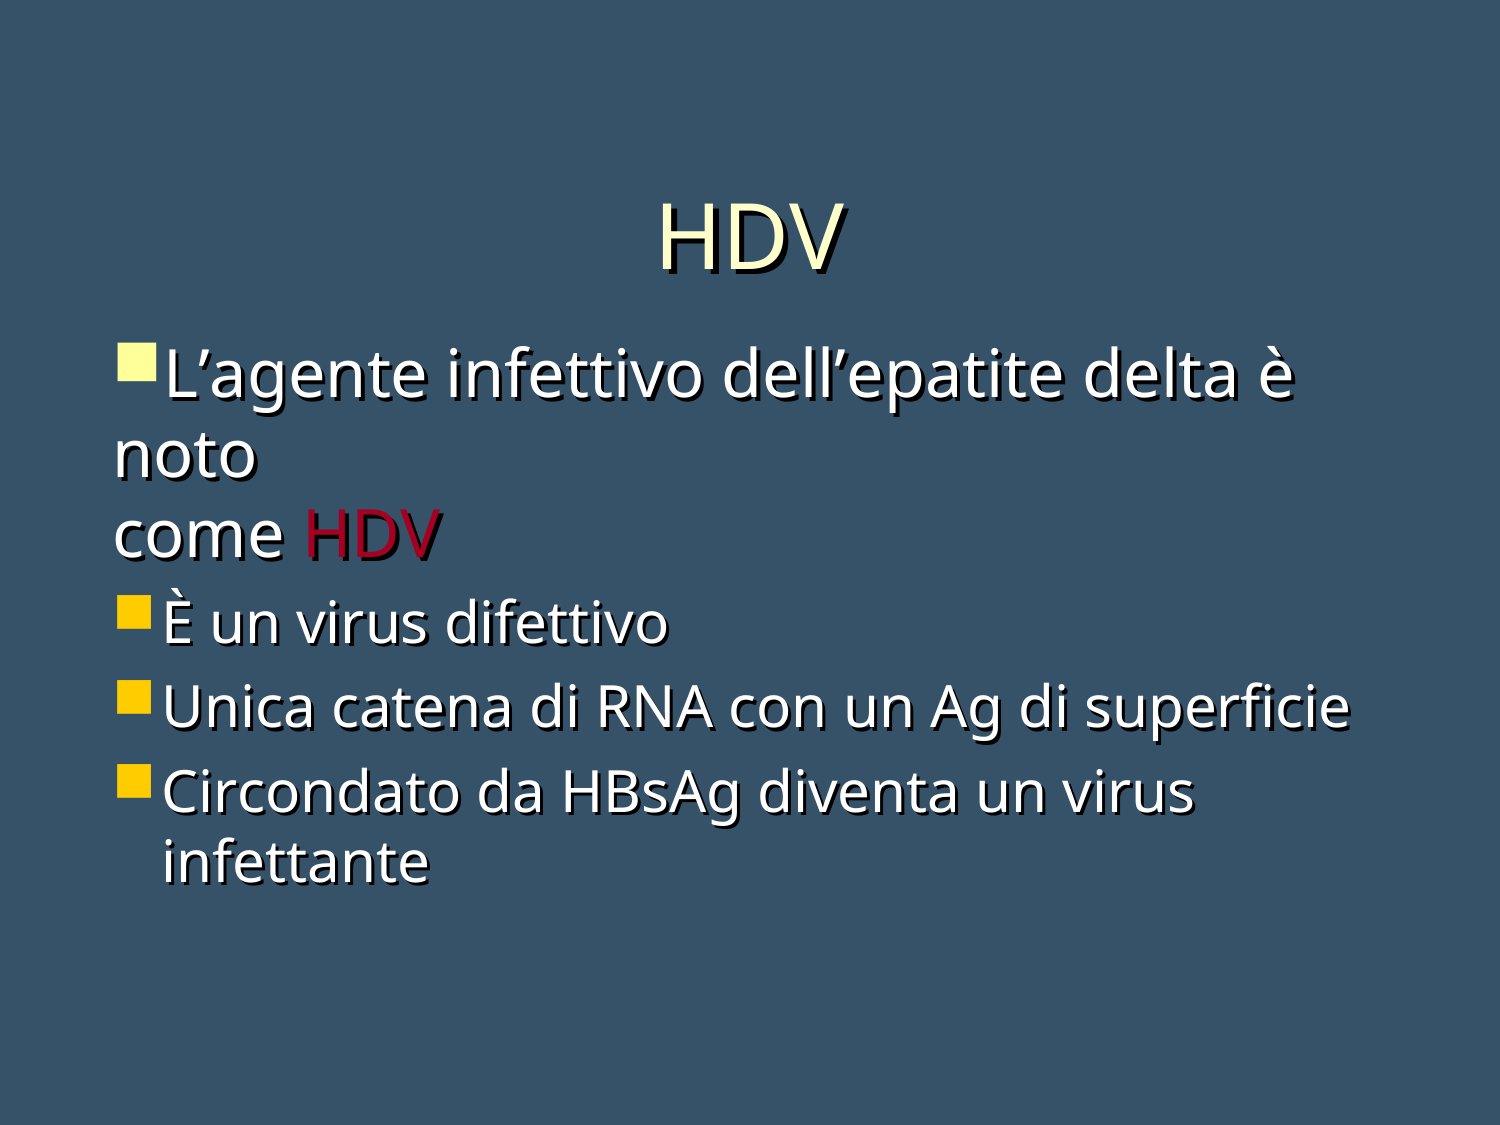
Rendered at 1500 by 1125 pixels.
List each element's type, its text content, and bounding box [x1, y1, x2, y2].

text_box L’agente infettivo dell’epatite delta è noto come HDV È un virus difettivo Unica catena di RNA con un Ag di superficie Circondato da HBsAg diventa un virus infettante [112, 370, 1388, 855]
text_box HDV [75, 62, 1426, 288]
